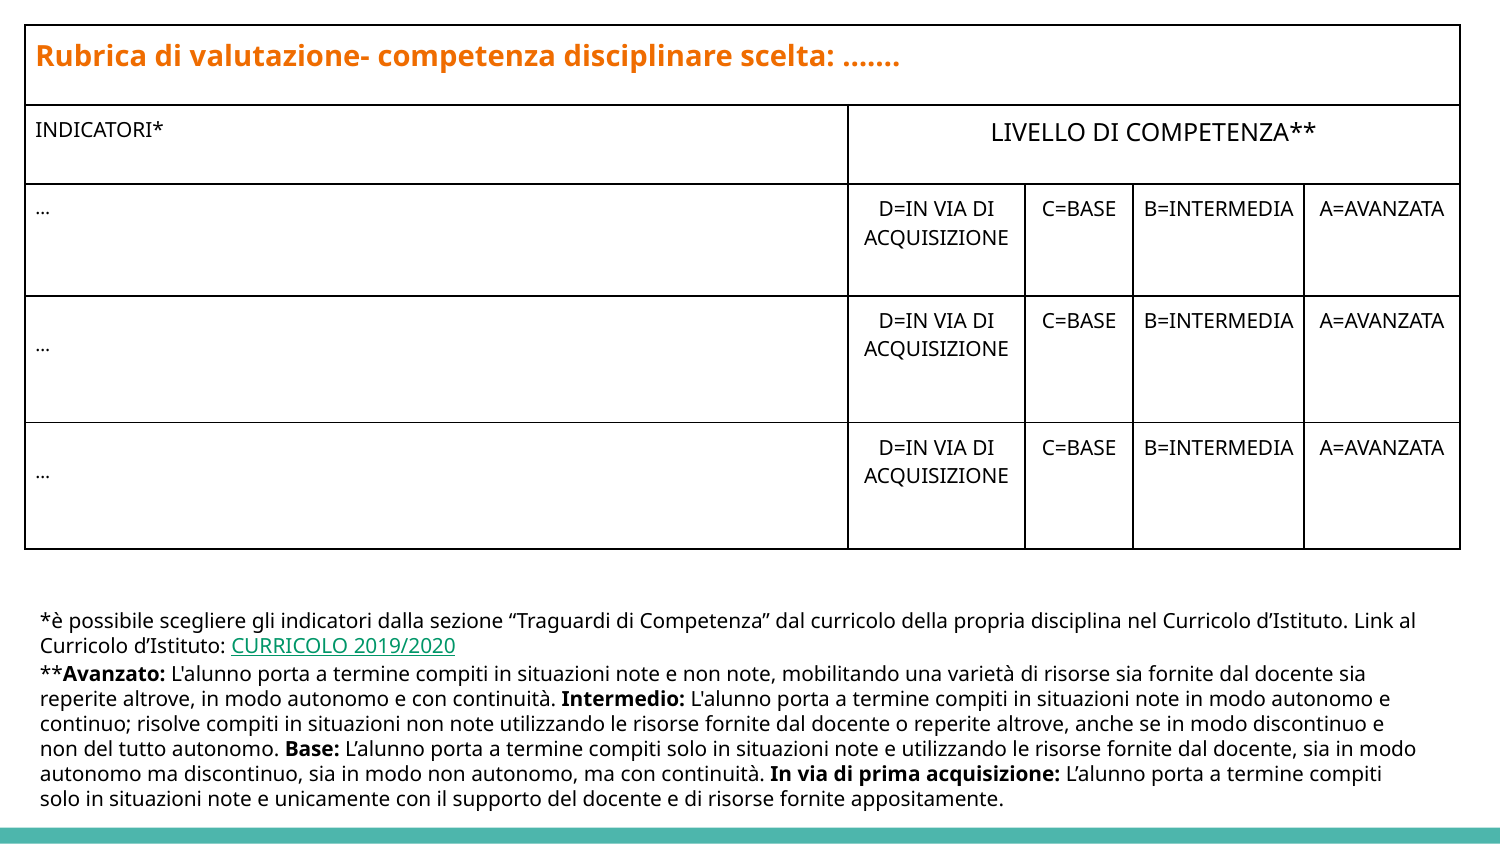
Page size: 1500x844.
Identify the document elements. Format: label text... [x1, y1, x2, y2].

table_cell A=AVANZATA [1305, 423, 1459, 548]
table_cell LIVELLO DI COMPETENZA** [849, 106, 1459, 183]
table_cell D=IN VIA DI ACQUISIZIONE [849, 185, 1024, 295]
table_cell B=INTERMEDIA [1134, 423, 1303, 548]
table_cell B=INTERMEDIA [1134, 297, 1303, 422]
table_cell C=BASE [1026, 185, 1132, 295]
table_cell A=AVANZATA [1305, 297, 1459, 422]
table_cell D=IN VIA DI ACQUISIZIONE [849, 423, 1024, 548]
table_cell … [26, 297, 847, 422]
table_cell B=INTERMEDIA [1134, 185, 1303, 295]
table_cell C=BASE [1026, 297, 1132, 422]
table_cell C=BASE [1026, 423, 1132, 548]
table_header Rubrica di valutazione- competenza disciplinare scelta: ……. [26, 26, 1459, 104]
table_cell … [26, 185, 847, 295]
table_cell INDICATORI* [26, 106, 847, 183]
table_cell A=AVANZATA [1305, 185, 1459, 295]
text_box *è possibile scegliere gli indicatori dalla sezione “Traguardi di Competenza” dal curricolo della propria disciplina nel Curricolo d’Istituto. Link al Curricolo d’Istituto: CURRICOLO 2019/2020 **Avanzato: L'alunno porta a termine compiti in situazioni note e non note, mobilitando una varietà di risorse sia fornite dal docente sia reperite altrove, in modo autonomo e con continuità. Intermedio: L'alunno porta a termine compiti in situazioni note in modo autonomo e continuo; risolve compiti in situazioni non note utilizzando le risorse fornite dal docente o reperite altrove, anche se in modo discontinuo e non del tutto autonomo. Base: L’alunno porta a termine compiti solo in situazioni note e utilizzando le risorse fornite dal docente, sia in modo autonomo ma discontinuo, sia in modo non autonomo, ma con continuità. In via di prima acquisizione: L’alunno porta a termine compiti solo in situazioni note e unicamente con il supporto del docente e di risorse fornite appositamente. [24, 592, 1434, 844]
table_cell … [26, 423, 847, 548]
table_cell D=IN VIA DI ACQUISIZIONE [849, 297, 1024, 422]
